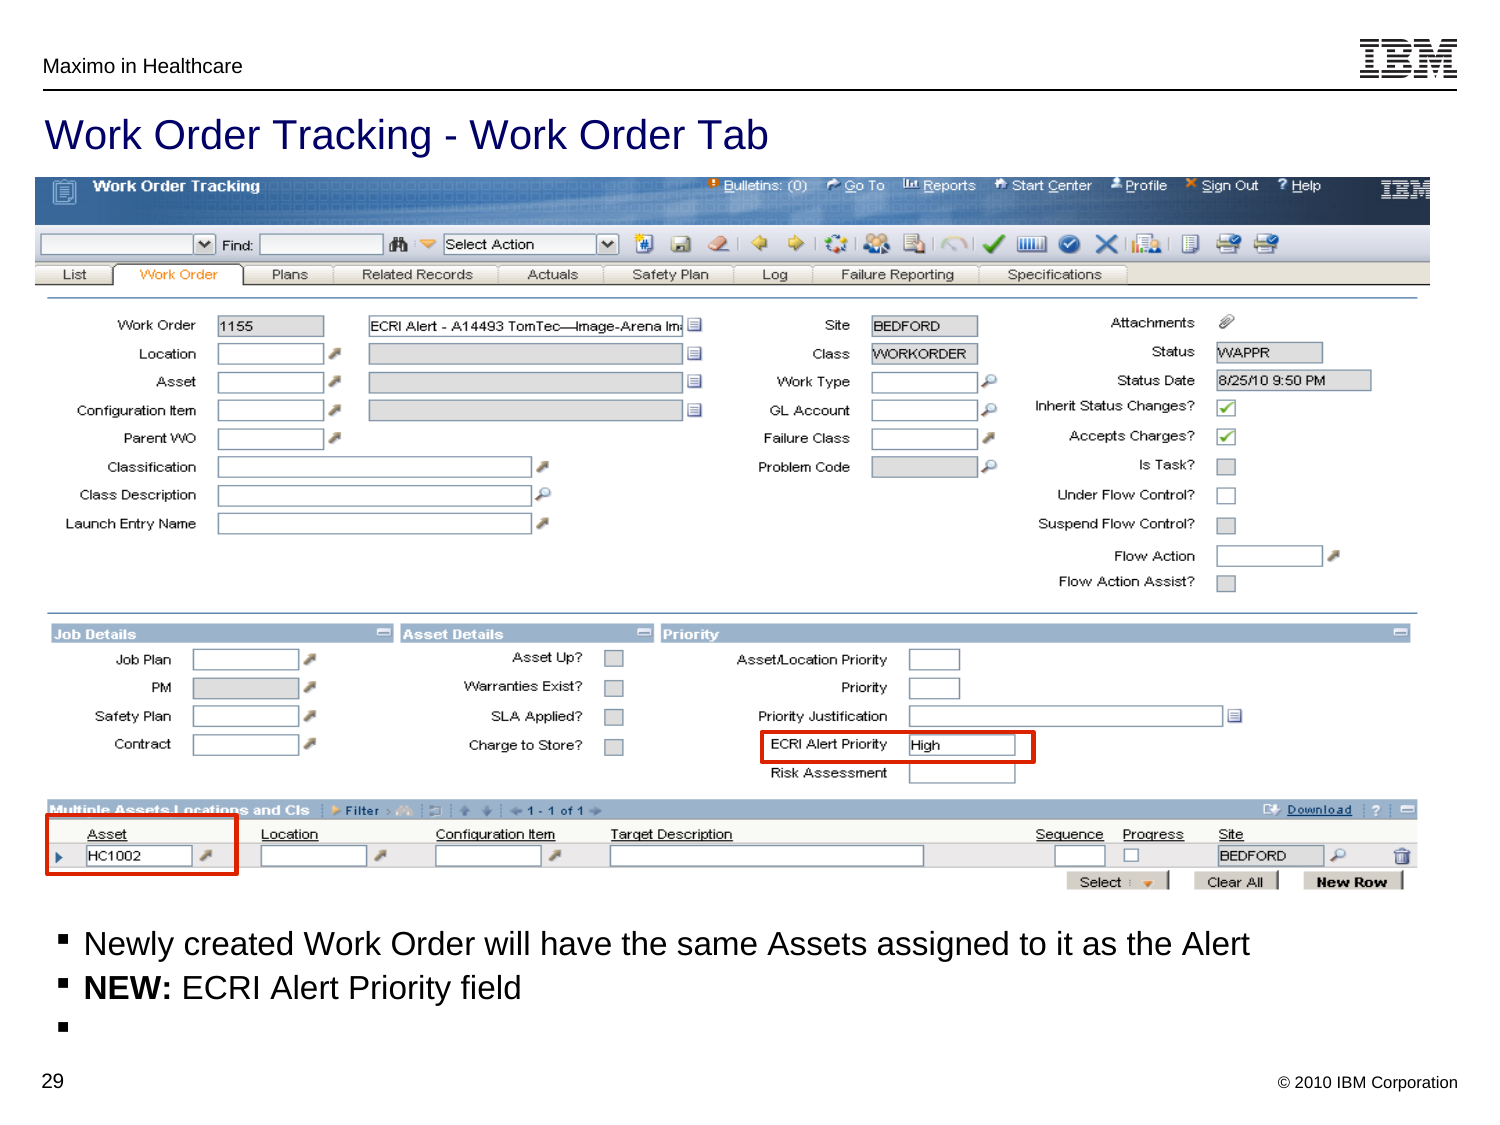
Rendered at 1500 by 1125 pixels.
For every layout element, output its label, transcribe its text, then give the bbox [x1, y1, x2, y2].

picture [1360, 39, 1457, 78]
title Work Order Tracking - Work Order Tab [29, 88, 1468, 180]
picture [35, 177, 1430, 892]
list Newly created Work Order will have the same Assets assigned to it as the Alert NEW: ECRI Alert Priority field [55, 927, 1477, 1084]
